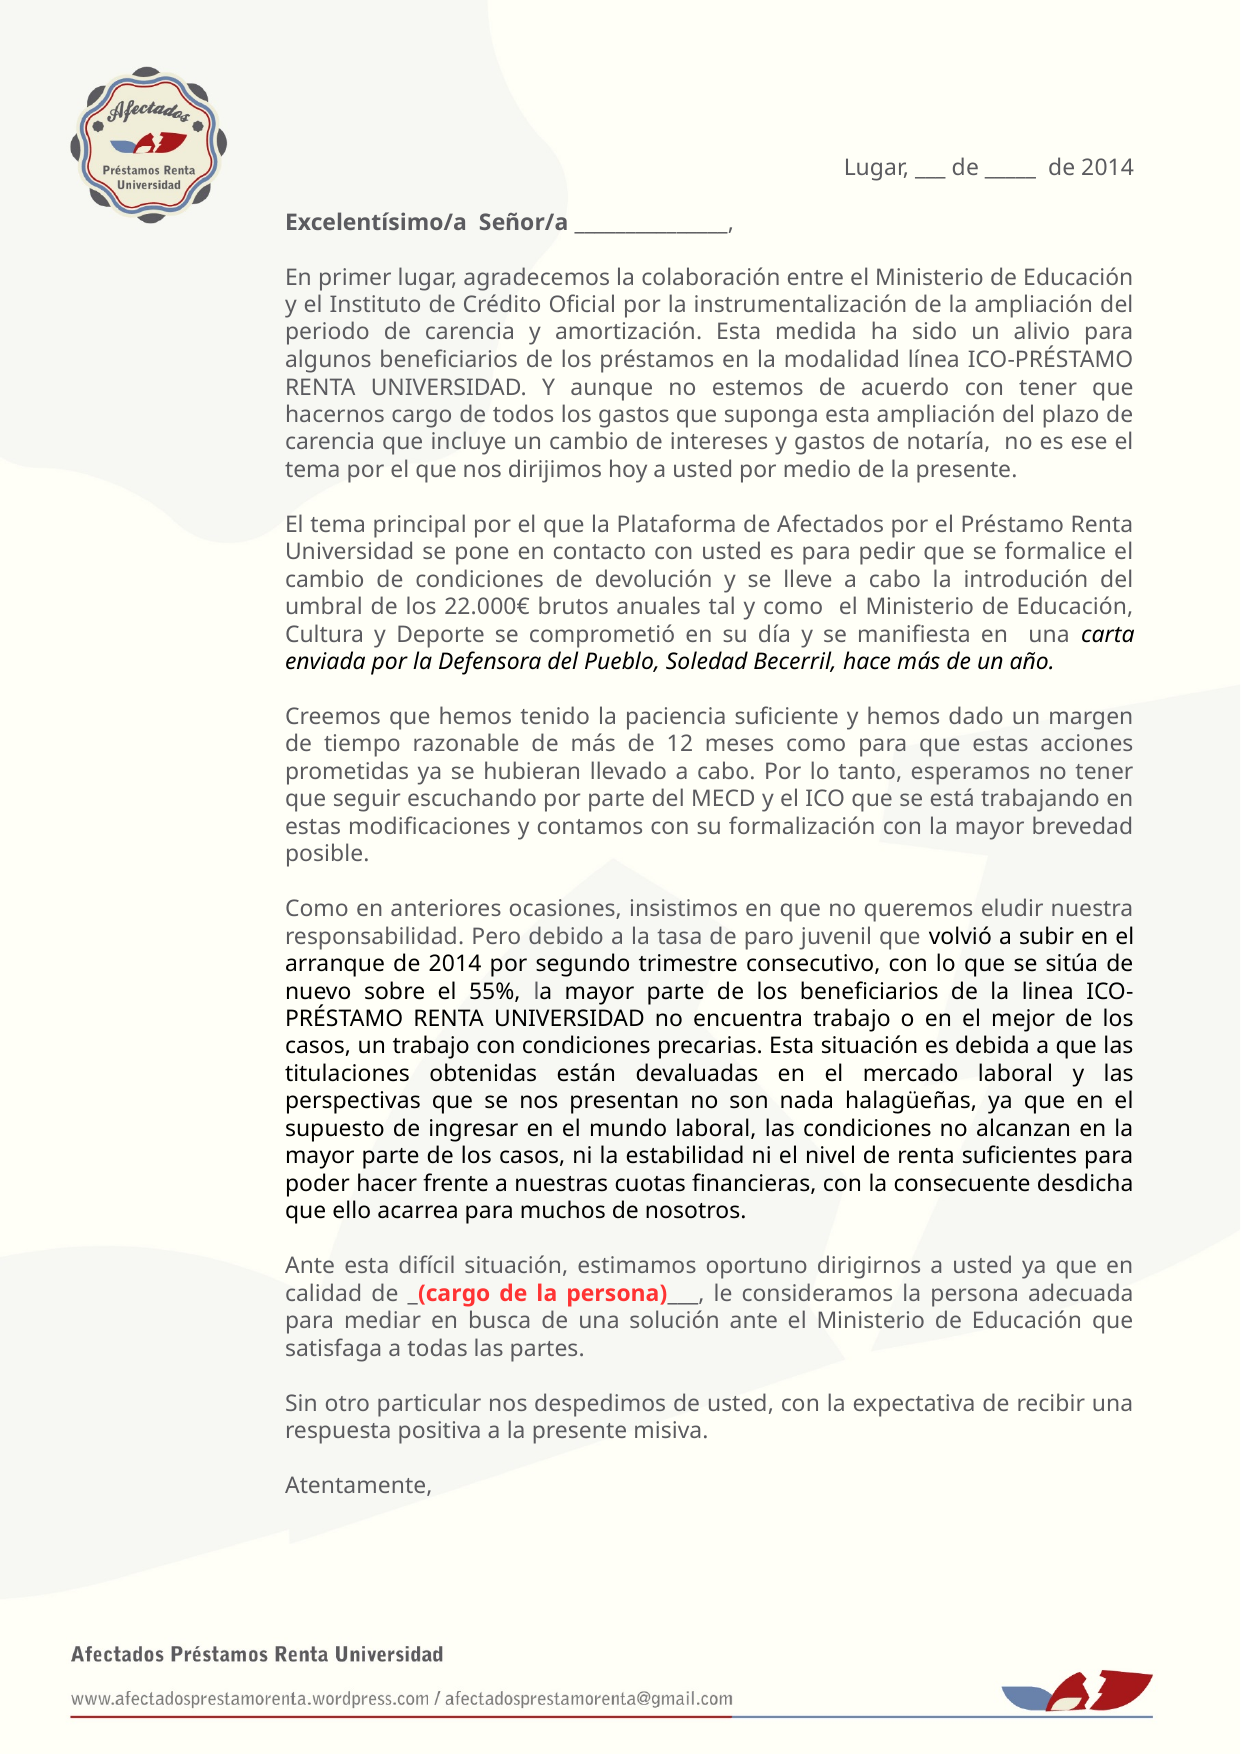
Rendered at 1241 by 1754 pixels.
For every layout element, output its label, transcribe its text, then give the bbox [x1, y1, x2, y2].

picture [0, 0, 1241, 1754]
text_box Lugar, ___ de _____ de 2014 Excelentísimo/a Señor/a _______________, En primer lugar, agradecemos la colaboración entre el Ministerio de Educación y el Instituto de Crédito Oficial por la instrumentalización de la ampliación del periodo de carencia y amortización. Esta medida ha sido un alivio para algunos beneficiarios de los préstamos en la modalidad línea ICO-PRÉSTAMO RENTA UNIVERSIDAD. Y aunque no estemos de acuerdo con tener que hacernos cargo de todos los gastos que suponga esta ampliación del plazo de carencia que incluye un cambio de intereses y gastos de notaría, no es ese el tema por el que nos dirijimos hoy a usted por medio de la presente. El tema principal por el que la Plataforma de Afectados por el Préstamo Renta Universidad se pone en contacto con usted es para pedir que se formalice el cambio de condiciones de devolución y se lleve a cabo la introdución del umbral de los 22.000€ brutos anuales tal y como el Ministerio de Educación, Cultura y Deporte se comprometió en su día y se manifiesta en una carta enviada por la Defensora del Pueblo, Soledad Becerril, hace más de un año. Creemos que hemos tenido la paciencia suficiente y hemos dado un margen de tiempo razonable de más de 12 meses como para que estas acciones prometidas ya se hubieran llevado a cabo. Por lo tanto, esperamos no tener que seguir escuchando por parte del MECD y el ICO que se está trabajando en estas modificaciones y contamos con su formalización con la mayor brevedad posible. Como en anteriores ocasiones, insistimos en que no queremos eludir nuestra responsabilidad. Pero debido a la tasa de paro juvenil que volvió a subir en el arranque de 2014 por segundo trimestre consecutivo, con lo que se sitúa de nuevo sobre el 55%, la mayor parte de los beneficiarios de la linea ICO-PRÉSTAMO RENTA UNIVERSIDAD no encuentra trabajo o en el mejor de los casos, un trabajo con condiciones precarias. Esta situación es debida a que las titulaciones obtenidas están devaluadas en el mercado laboral y las perspectivas que se nos presentan no son nada halagüeñas, ya que en el supuesto de ingresar en el mundo laboral, las condiciones no alcanzan en la mayor parte de los casos, ni la estabilidad ni el nivel de renta suficientes para poder hacer frente a nuestras cuotas financieras, con la consecuente desdicha que ello acarrea para muchos de nosotros. Ante esta difícil situación, estimamos oportuno dirigirnos a usted ya que en calidad de _(cargo de la persona)___, le consideramos la persona adecuada para mediar en busca de una solución ante el Ministerio de Educación que satisfaga a todas las partes. Sin otro particular nos despedimos de usted, con la expectativa de recibir una respuesta positiva a la presente misiva. Atentamente, [269, 89, 1150, 1365]
